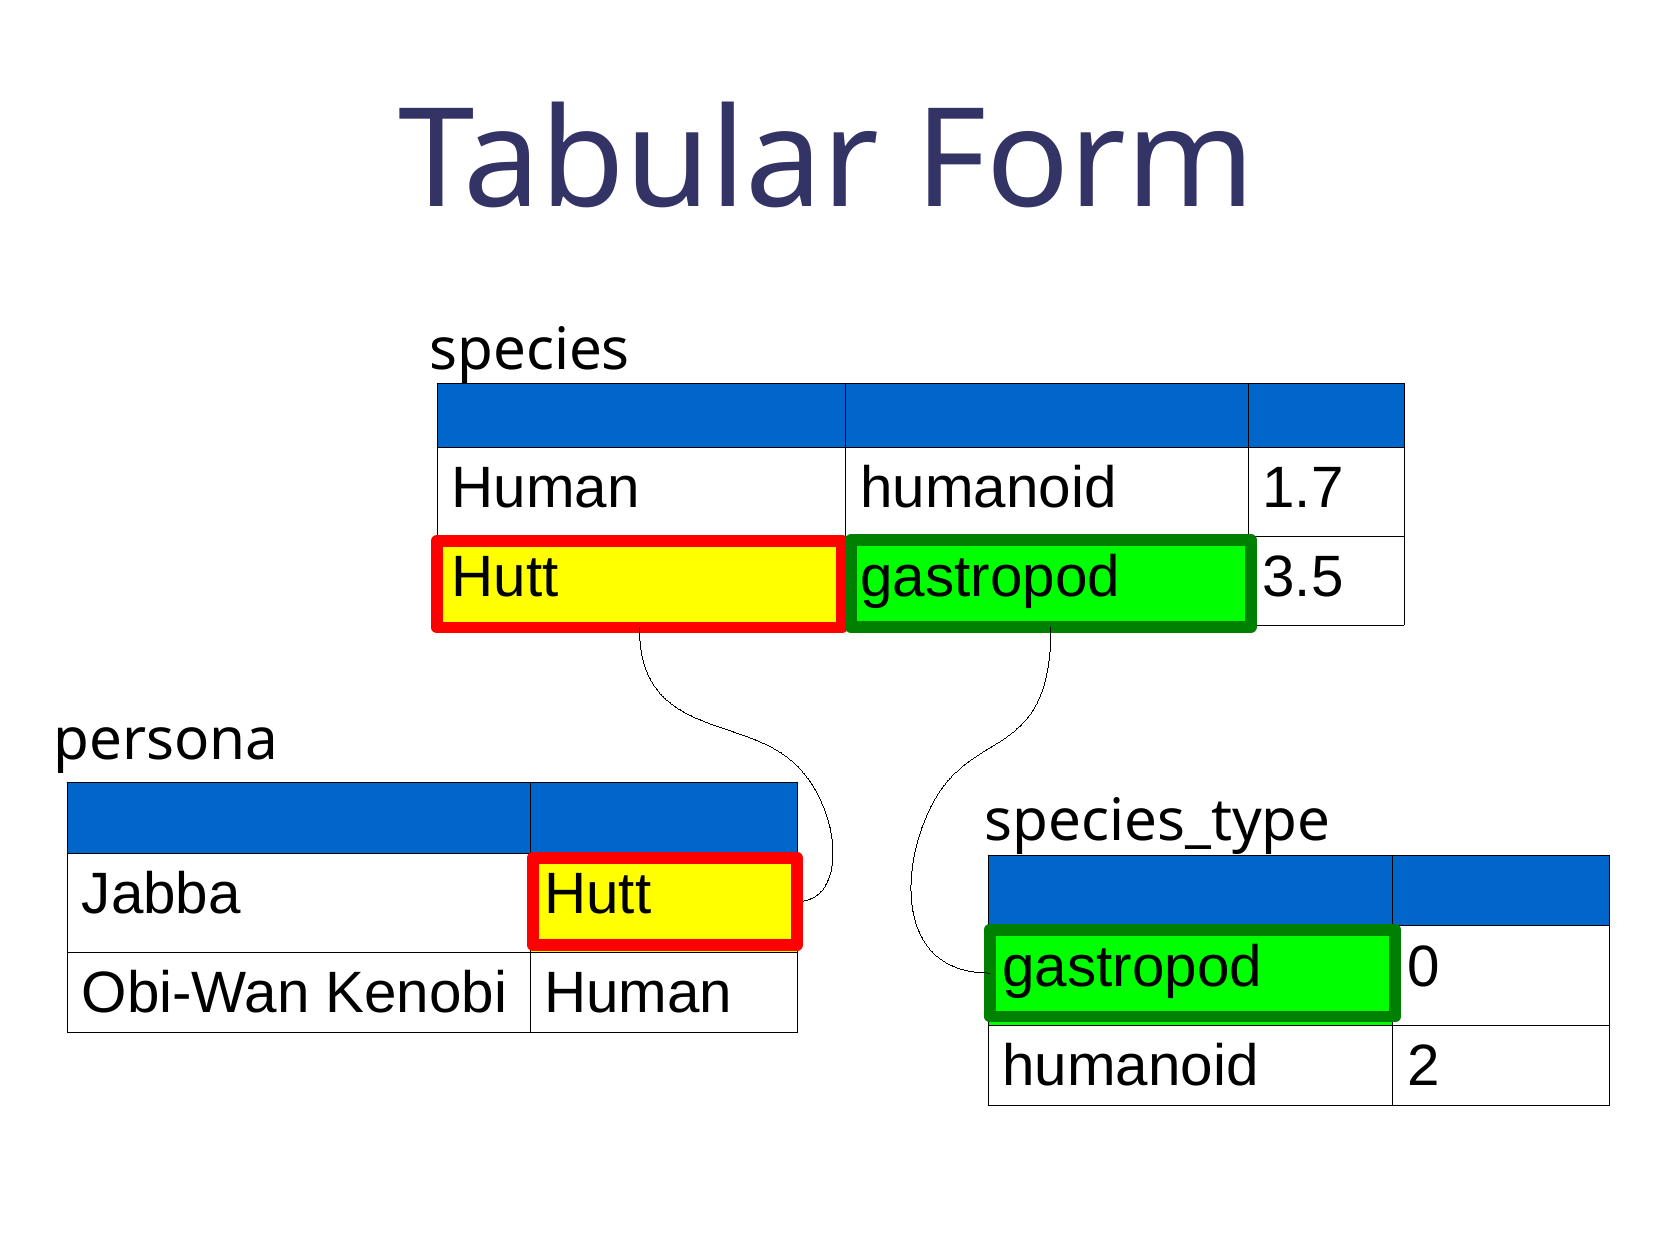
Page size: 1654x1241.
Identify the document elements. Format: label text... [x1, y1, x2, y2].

table_cell Human [438, 448, 845, 535]
table_cell 3.5 [1257, 537, 1404, 625]
table_cell gastropod [996, 936, 1389, 1011]
title Tabular Form [82, 49, 1571, 257]
table_cell Jabba [68, 854, 530, 952]
table_cell 1.7 [1249, 448, 1404, 536]
table_cell Hutt [443, 547, 836, 622]
table_header [438, 386, 845, 447]
table_header [1393, 856, 1609, 925]
table_cell Hutt [539, 864, 791, 939]
table_cell Obi-Wan Kenobi [68, 953, 530, 1032]
table_header [989, 857, 1392, 924]
table_header [846, 384, 1248, 447]
table_cell 2 [1393, 1026, 1609, 1105]
table_cell gastropod [857, 546, 1245, 621]
table_cell 0 [1393, 926, 1609, 1025]
table_cell humanoid [846, 448, 1248, 535]
text_box persona [23, 690, 634, 776]
text_box species_type [939, 770, 1550, 857]
table_cell Human [531, 953, 797, 1032]
table_header [1249, 384, 1404, 447]
table_cell humanoid [989, 1026, 1392, 1105]
table_header [68, 783, 530, 853]
table_header [531, 783, 797, 852]
text_box species [399, 299, 1010, 386]
